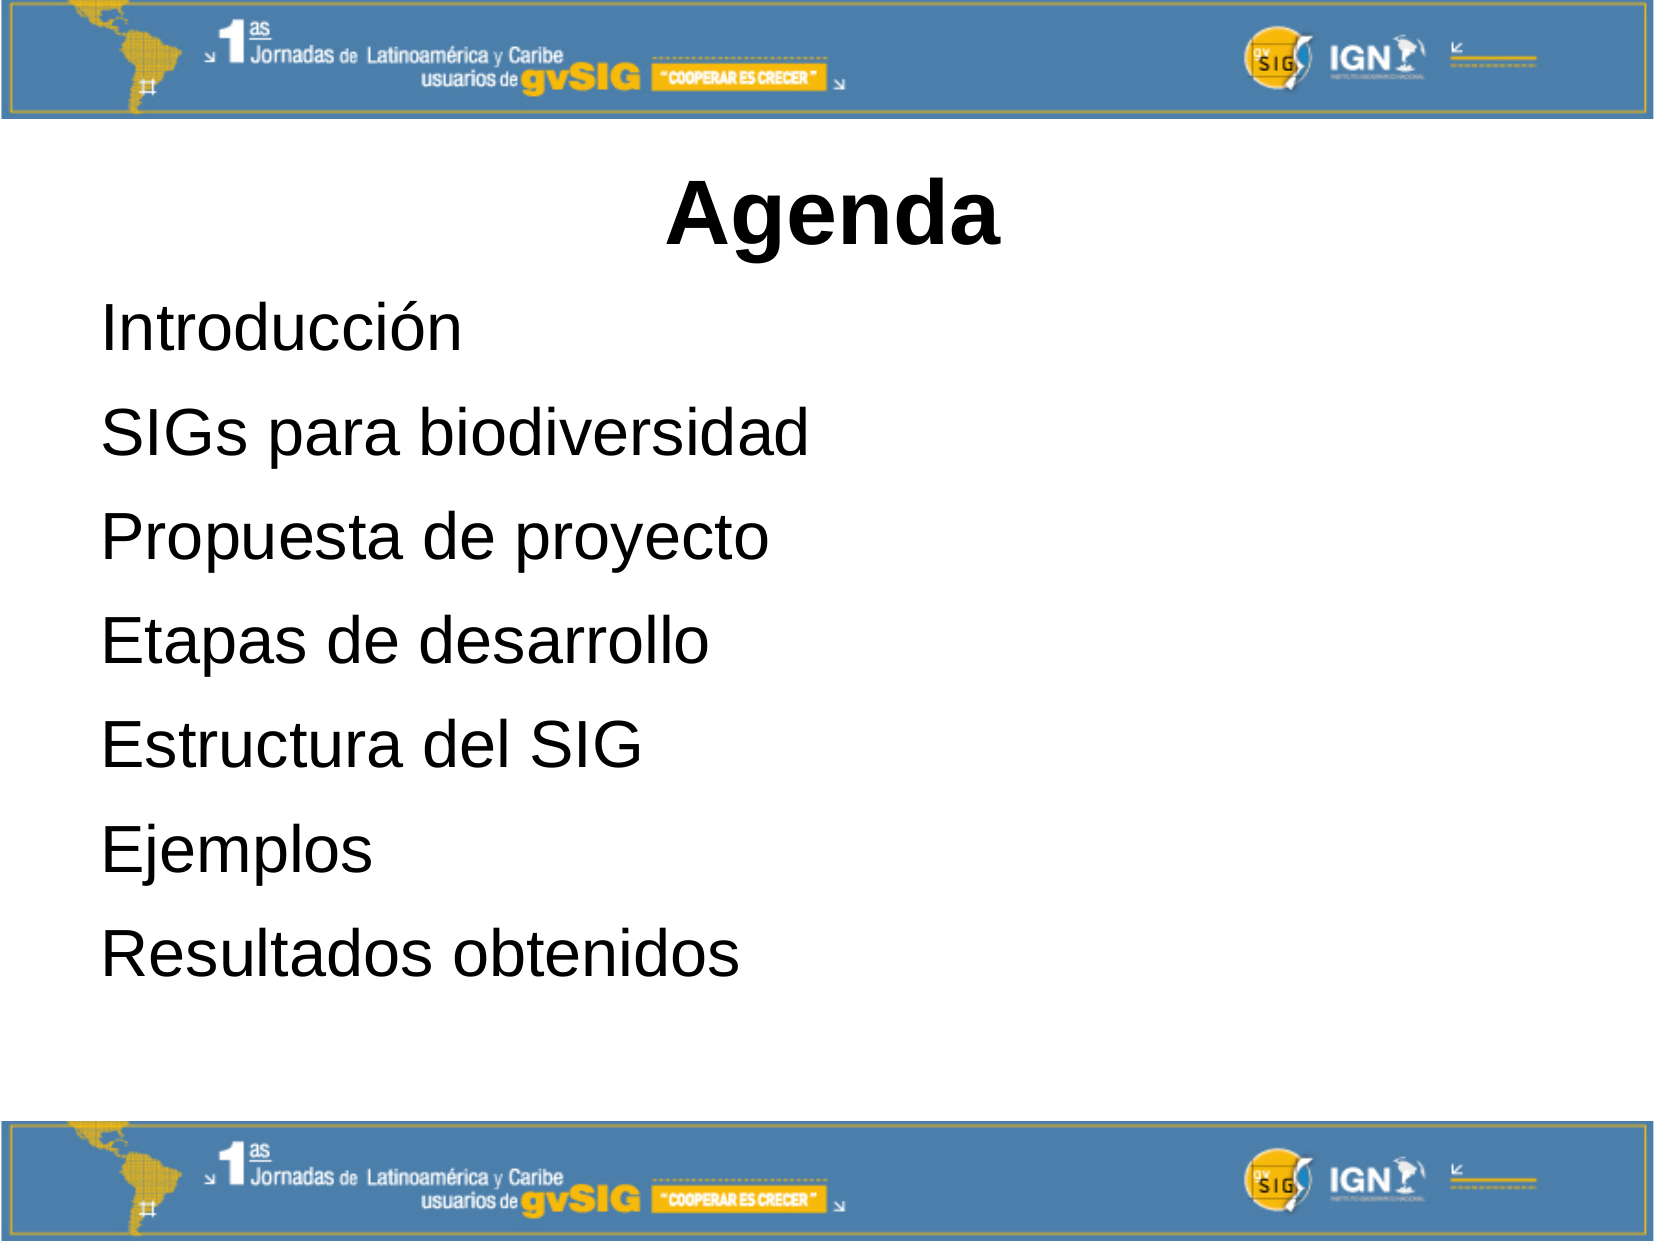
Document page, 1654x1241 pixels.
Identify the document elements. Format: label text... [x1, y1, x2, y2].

picture [0, 0, 1654, 119]
picture [0, 1121, 1654, 1241]
list Introducción SIGs para biodiversidad Propuesta de proyecto Etapas de desarrollo Estructura del SIG Ejemplos Resultados obtenidos [82, 290, 1571, 1094]
title Agenda [88, 147, 1577, 279]
